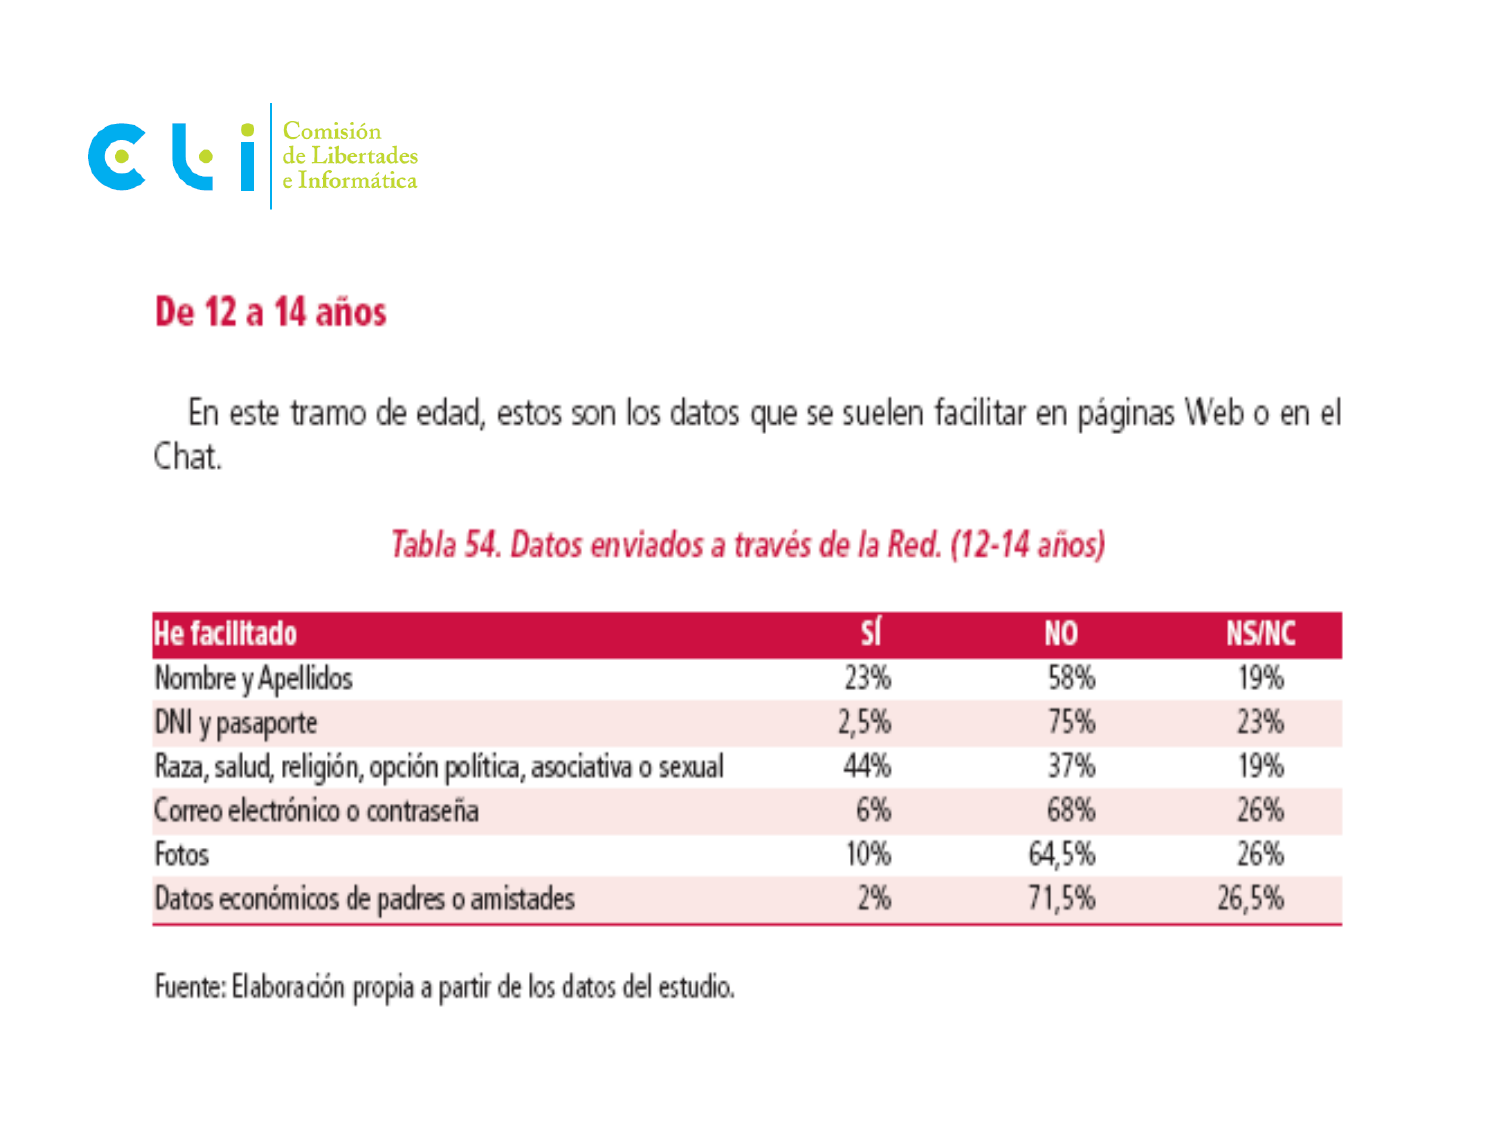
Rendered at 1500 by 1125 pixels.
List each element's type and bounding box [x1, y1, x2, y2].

picture [88, 255, 1426, 1059]
picture [17, 45, 514, 233]
